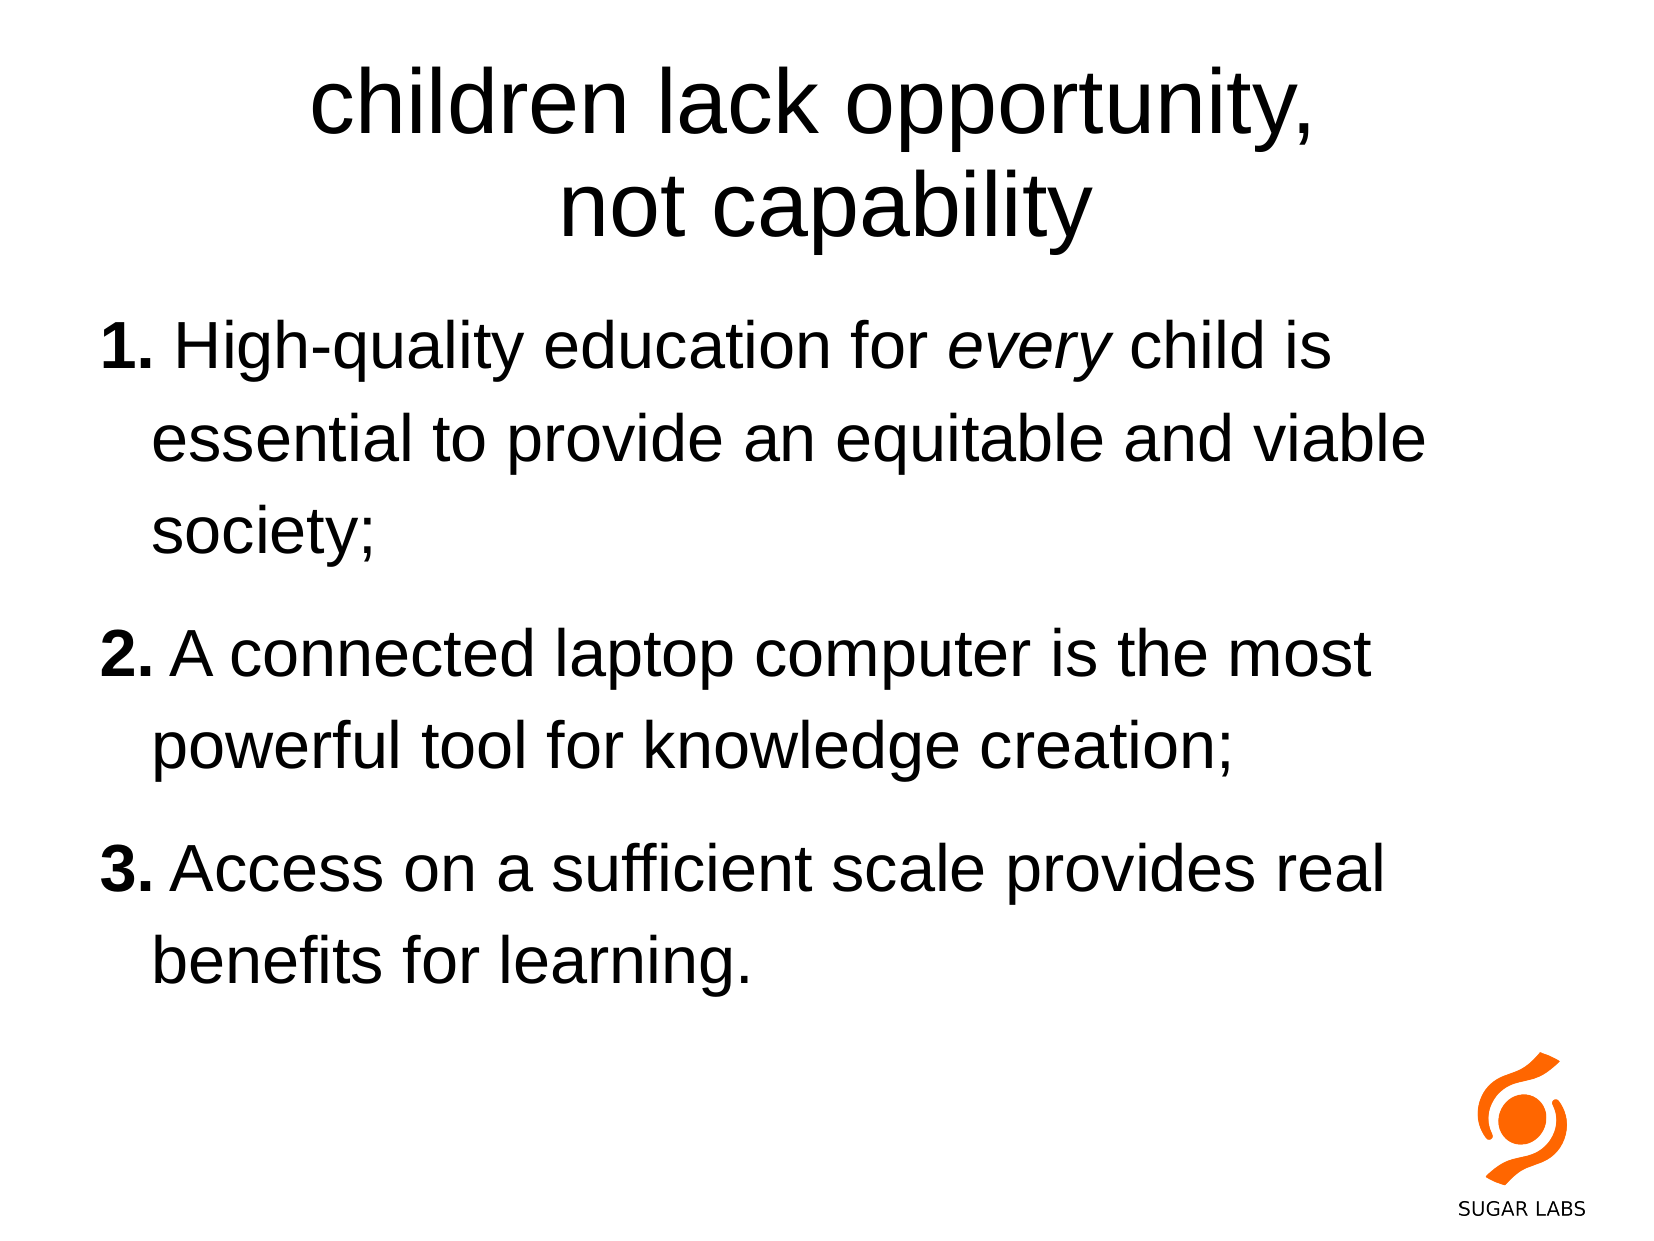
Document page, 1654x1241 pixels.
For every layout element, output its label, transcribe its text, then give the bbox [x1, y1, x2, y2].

list 1. High-quality education for every child is essential to provide an equitable and viable society; 2. A connected laptop computer is the most powerful tool for knowledge creation; 3. Access on a sufficient scale provides real benefits for learning. [82, 290, 1571, 1094]
title children lack opportunity, not capability [82, 14, 1571, 290]
picture [1459, 1052, 1585, 1216]
